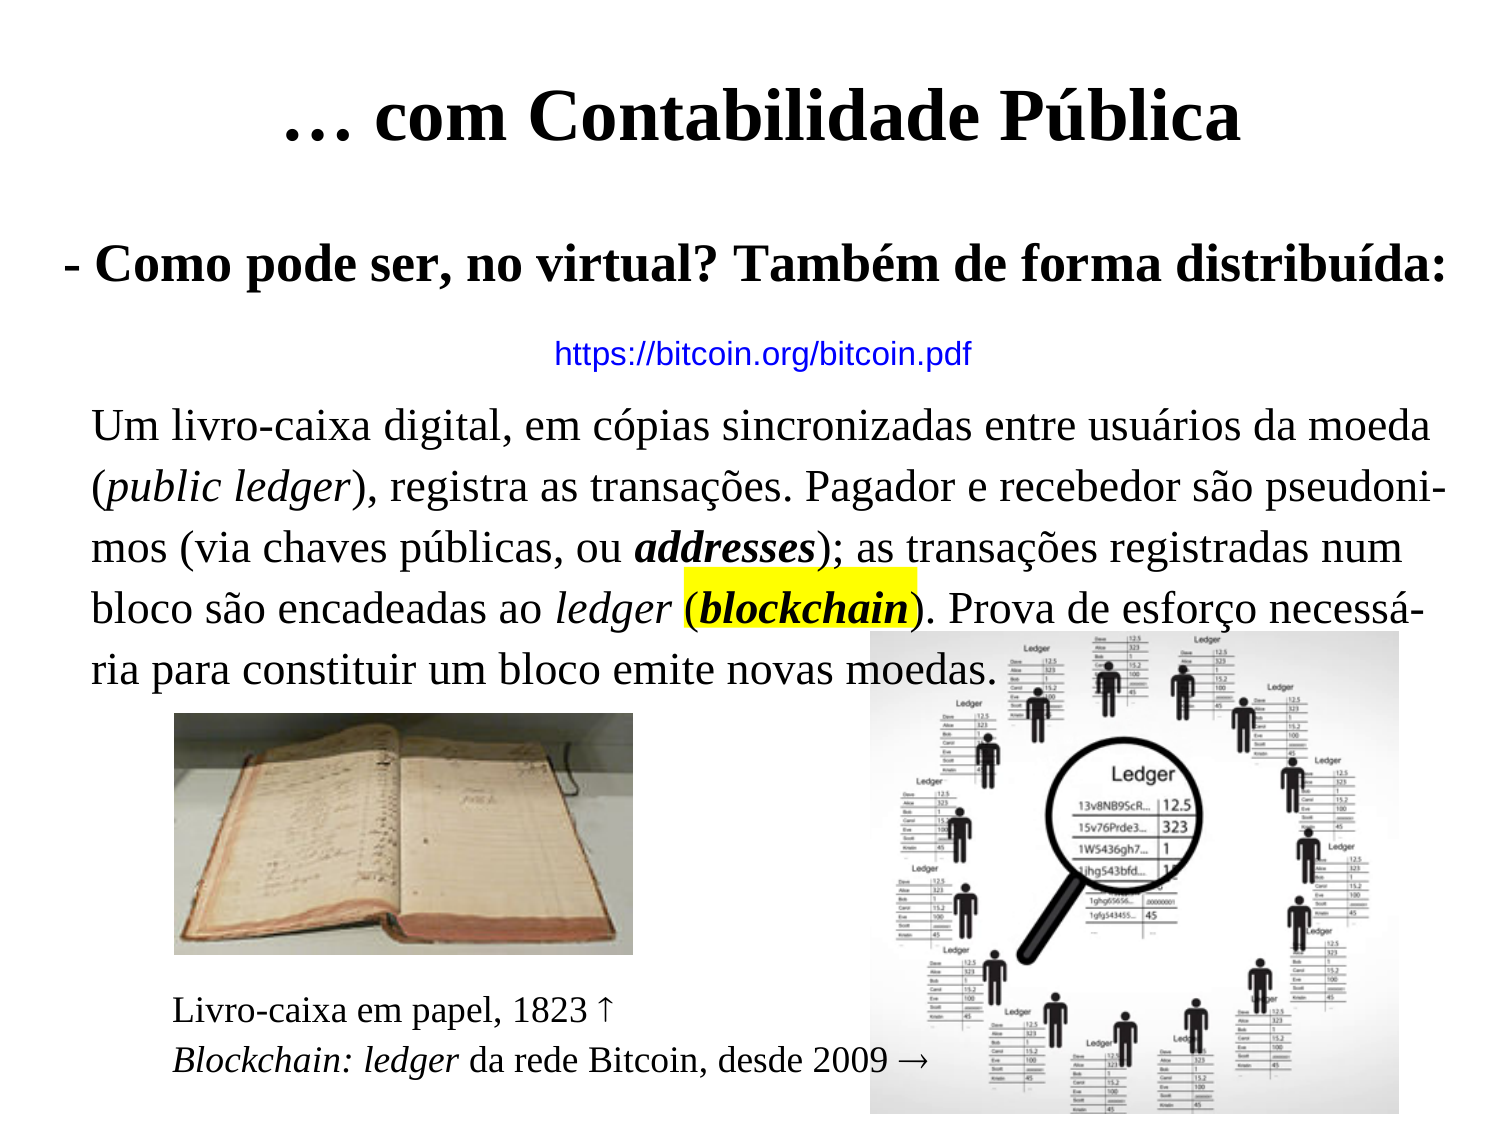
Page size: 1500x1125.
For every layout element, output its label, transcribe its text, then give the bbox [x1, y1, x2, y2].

text_box Livro-caixa em papel, 1823 ­ Blockchain: ledger da rede Bitcoin, desde 2009 ® [172, 981, 986, 1089]
picture [870, 695, 1399, 1114]
text_box - Como pode ser, no virtual? Também de forma distribuída: https://bitcoin.org/bitcoin.pdf Um livro-caixa digital, em cópias sincronizadas entre usuários da moeda (public ledger), registra as transações. Pagador e recebedor são pseudoni-mos (via chaves públicas, ou addresses); as transações registradas num bloco são encadeadas ao ledger (blockchain). Prova de esforço necessá-ria para constituir um bloco emite novas moedas. [56, 221, 1457, 695]
picture [174, 713, 633, 955]
title … com Contabilidade Pública [97, 39, 1426, 190]
